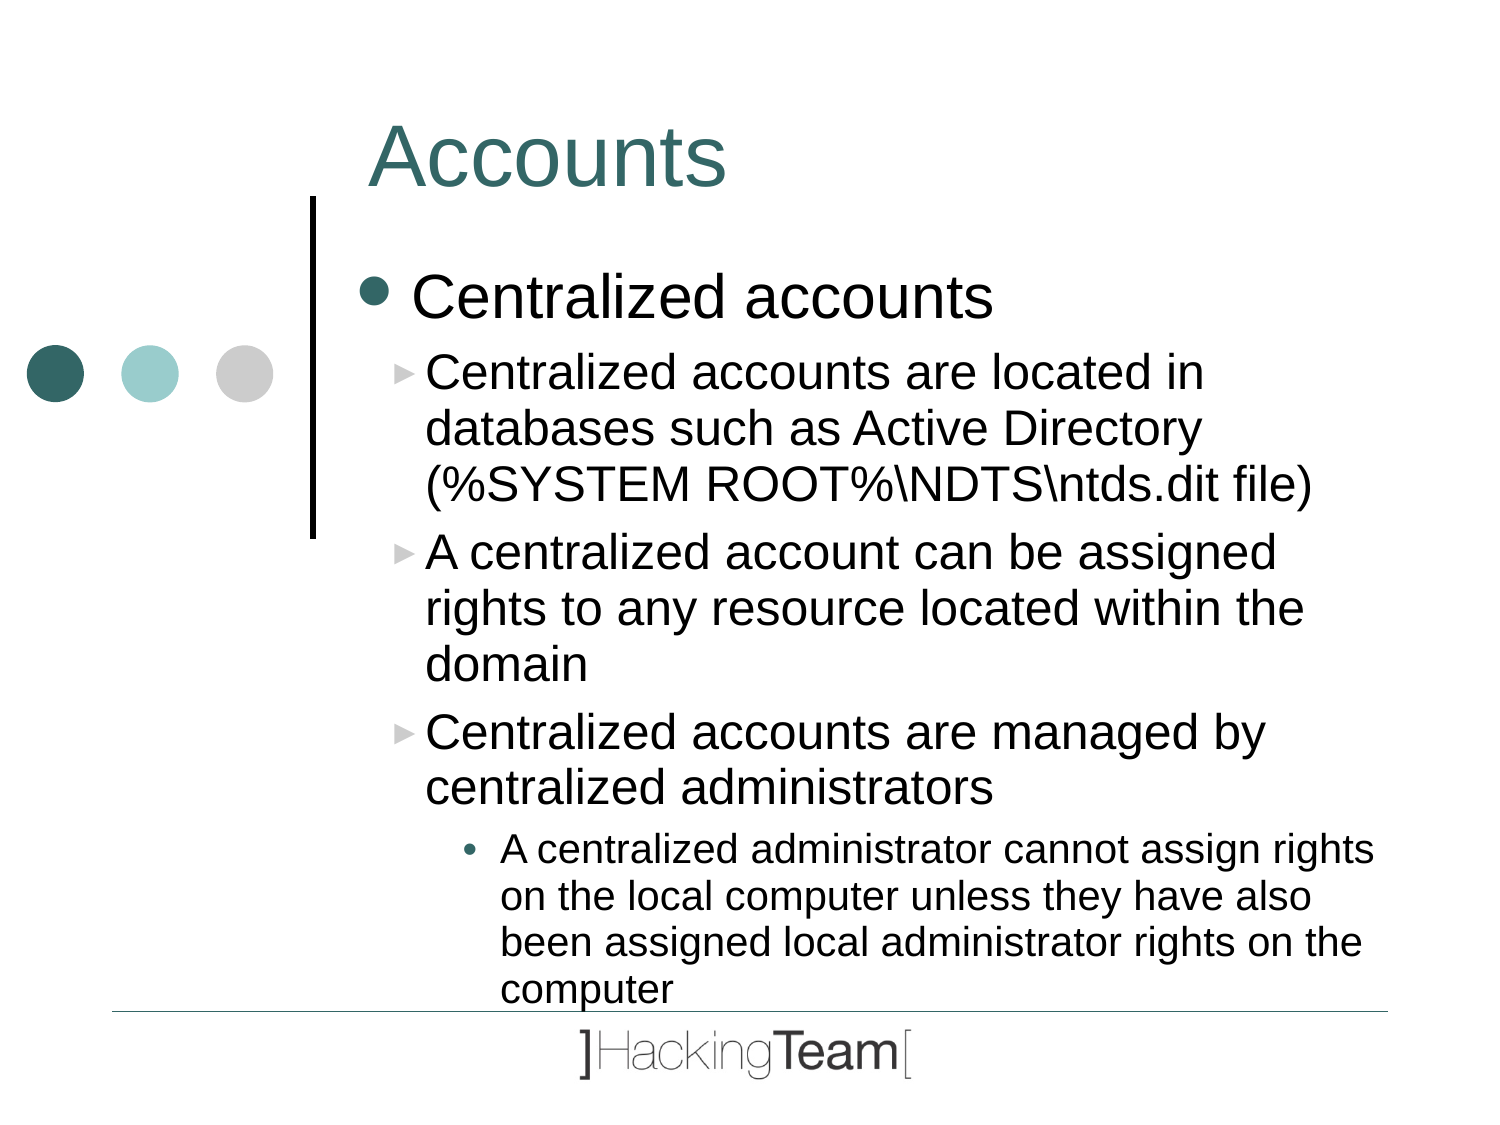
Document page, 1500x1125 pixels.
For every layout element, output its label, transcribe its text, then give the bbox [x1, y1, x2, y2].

list Centralized accounts Centralized accounts are located in databases such as Active Directory (%SYSTEM ROOT%\NDTS\ntds.dit file) A centralized account can be assigned rights to any resource located within the domain Centralized accounts are managed by centralized administrators A centralized administrator cannot assign rights on the local computer unless they have also been assigned local administrator rights on the computer [237, 262, 1388, 1012]
picture [574, 1023, 916, 1084]
title Accounts [249, 38, 1401, 275]
